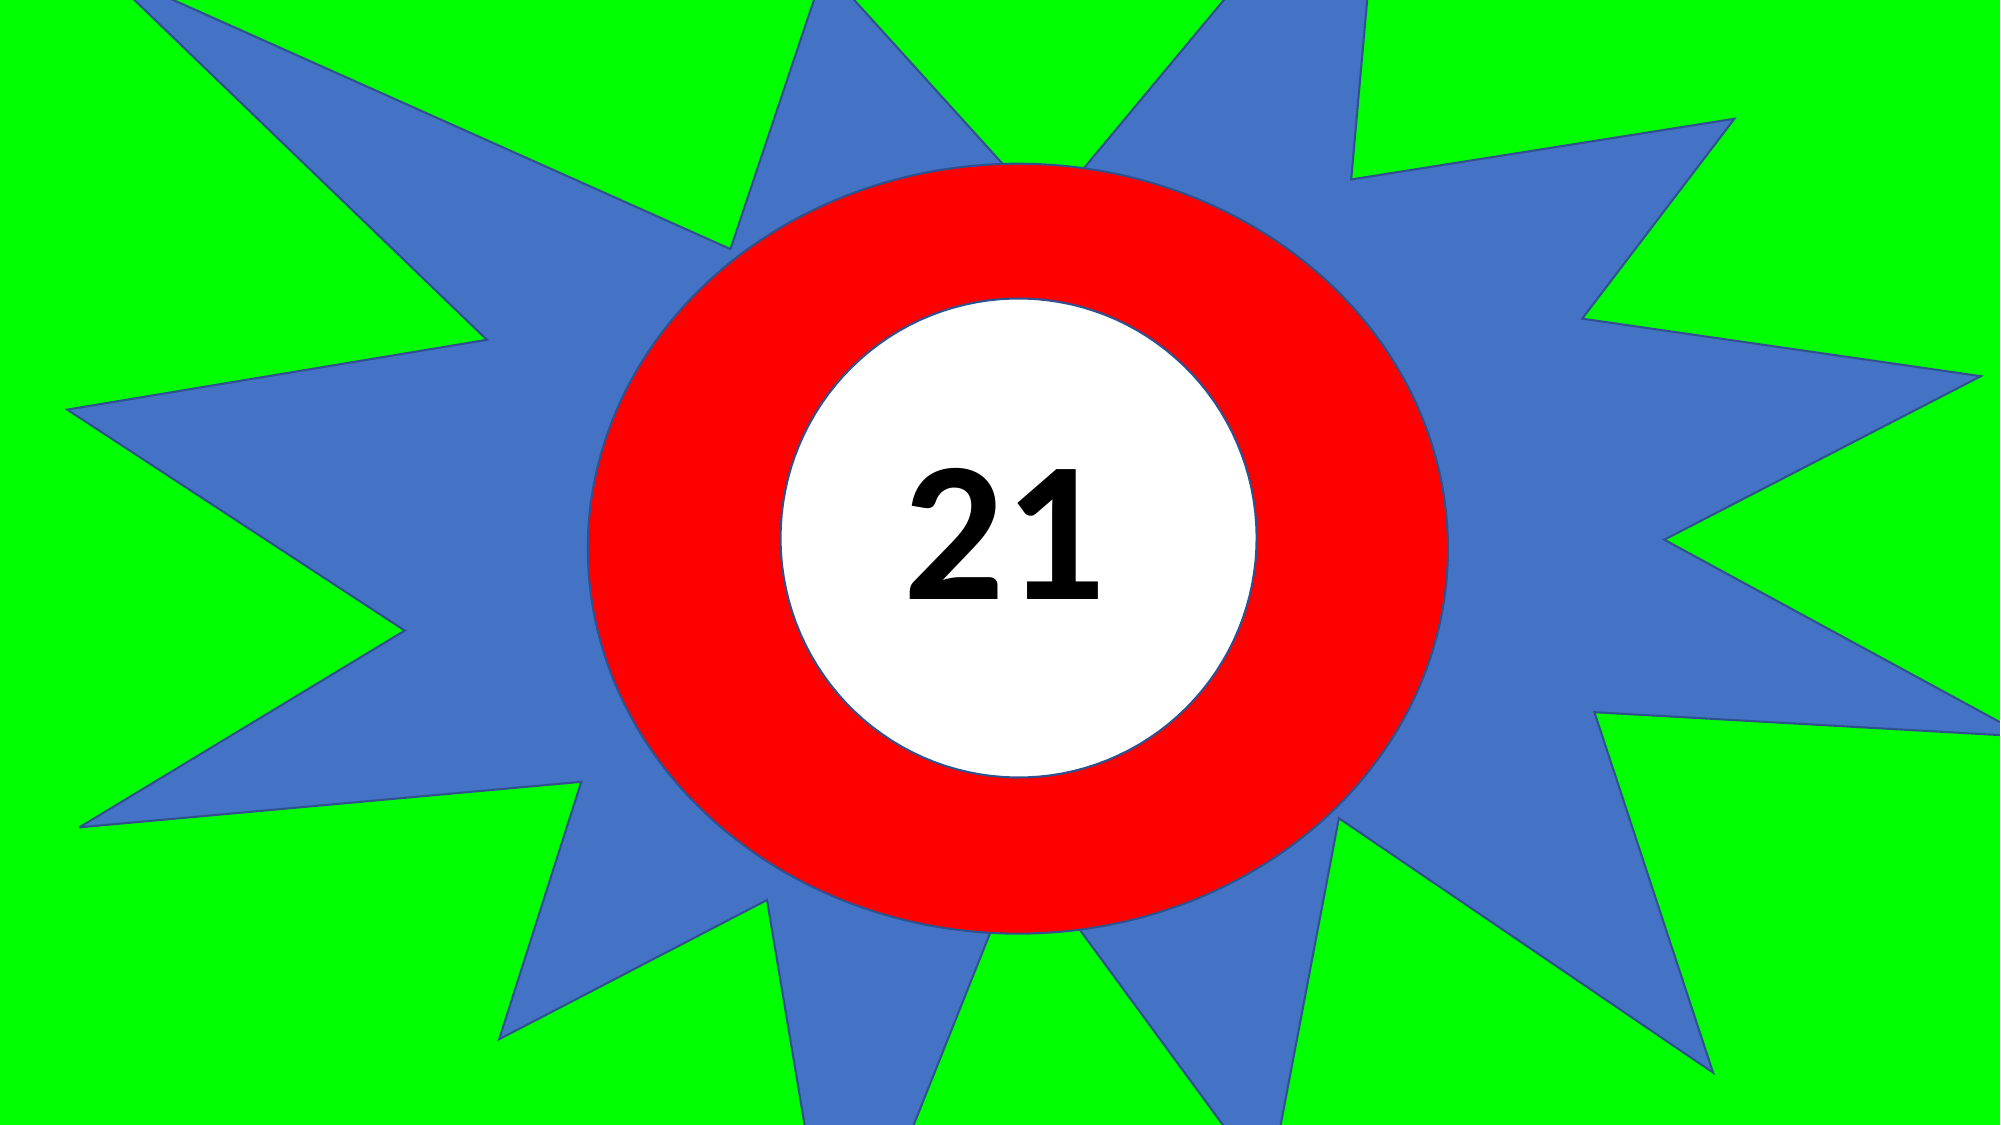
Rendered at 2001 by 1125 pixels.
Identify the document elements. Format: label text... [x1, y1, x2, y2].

text_box [67, 0, 2000, 1125]
text_box 21 [888, 391, 1206, 650]
